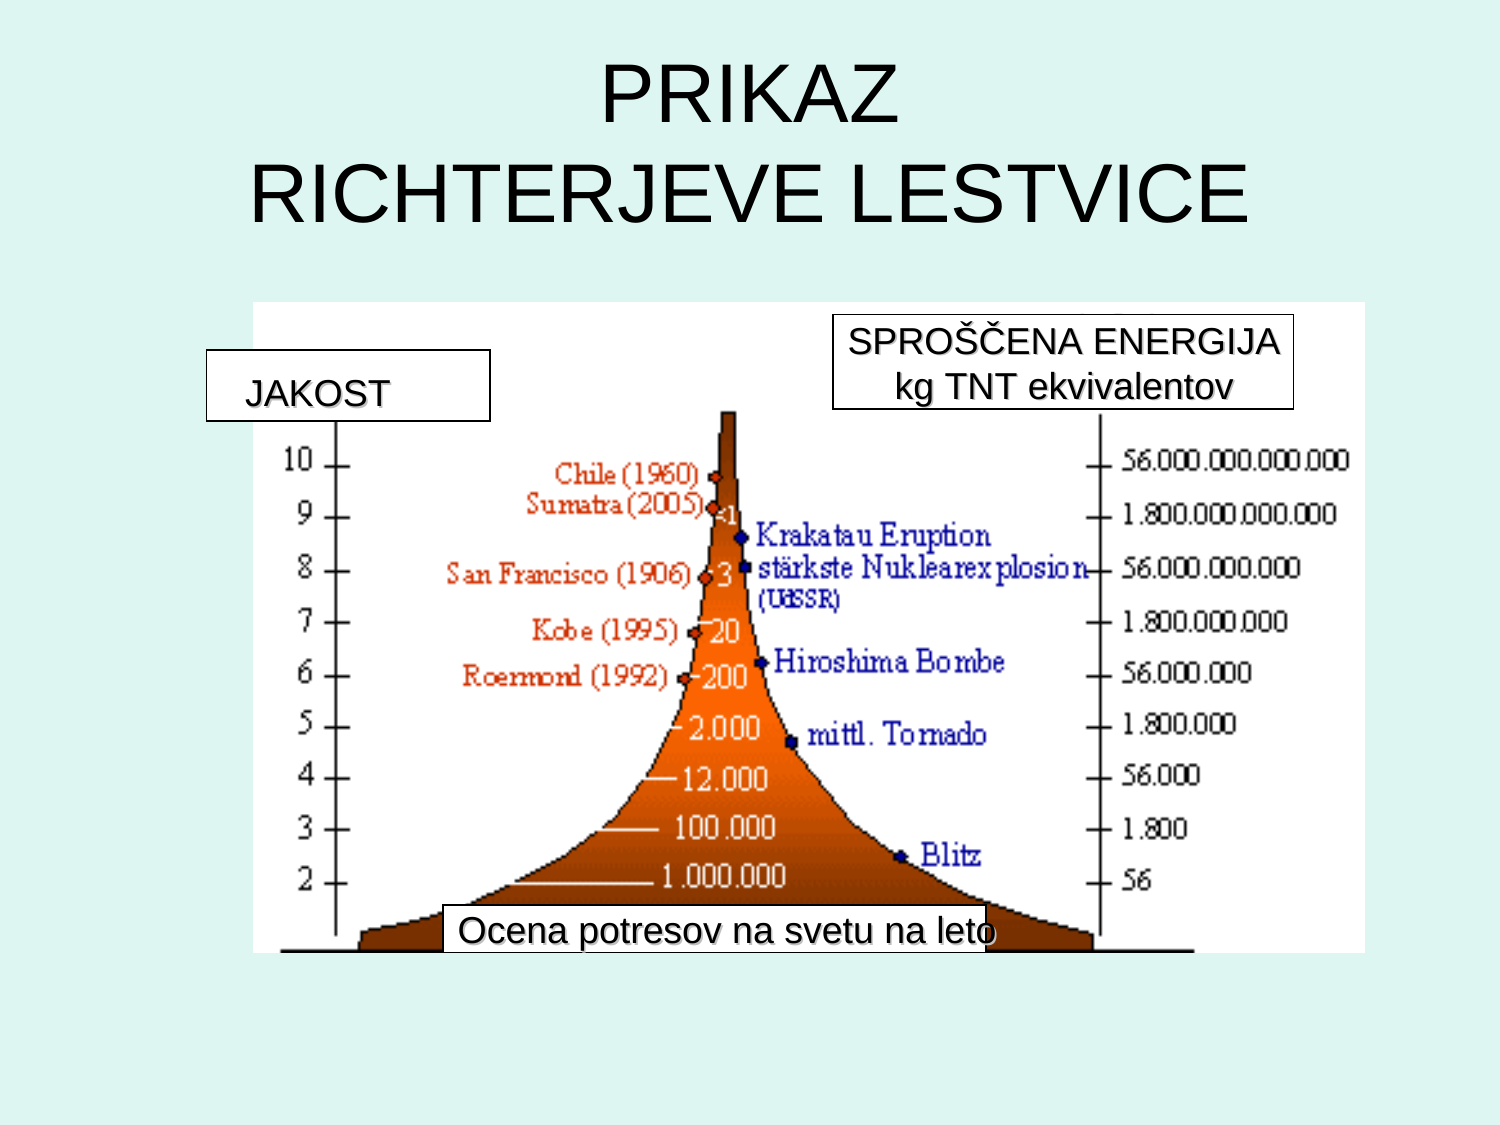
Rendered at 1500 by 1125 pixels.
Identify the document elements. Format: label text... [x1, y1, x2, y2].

text_box Ocena potresov na svetu na leto [442, 904, 987, 953]
text_box JAKOST [230, 361, 479, 423]
title PRIKAZ RICHTERJEVE LESTVICE [75, 45, 1426, 233]
picture [987, 927, 991, 941]
text_box SPROŠČENA ENERGIJA kg TNT ekvivalentov [832, 314, 1294, 409]
picture [253, 302, 1365, 953]
text_box [206, 349, 491, 421]
